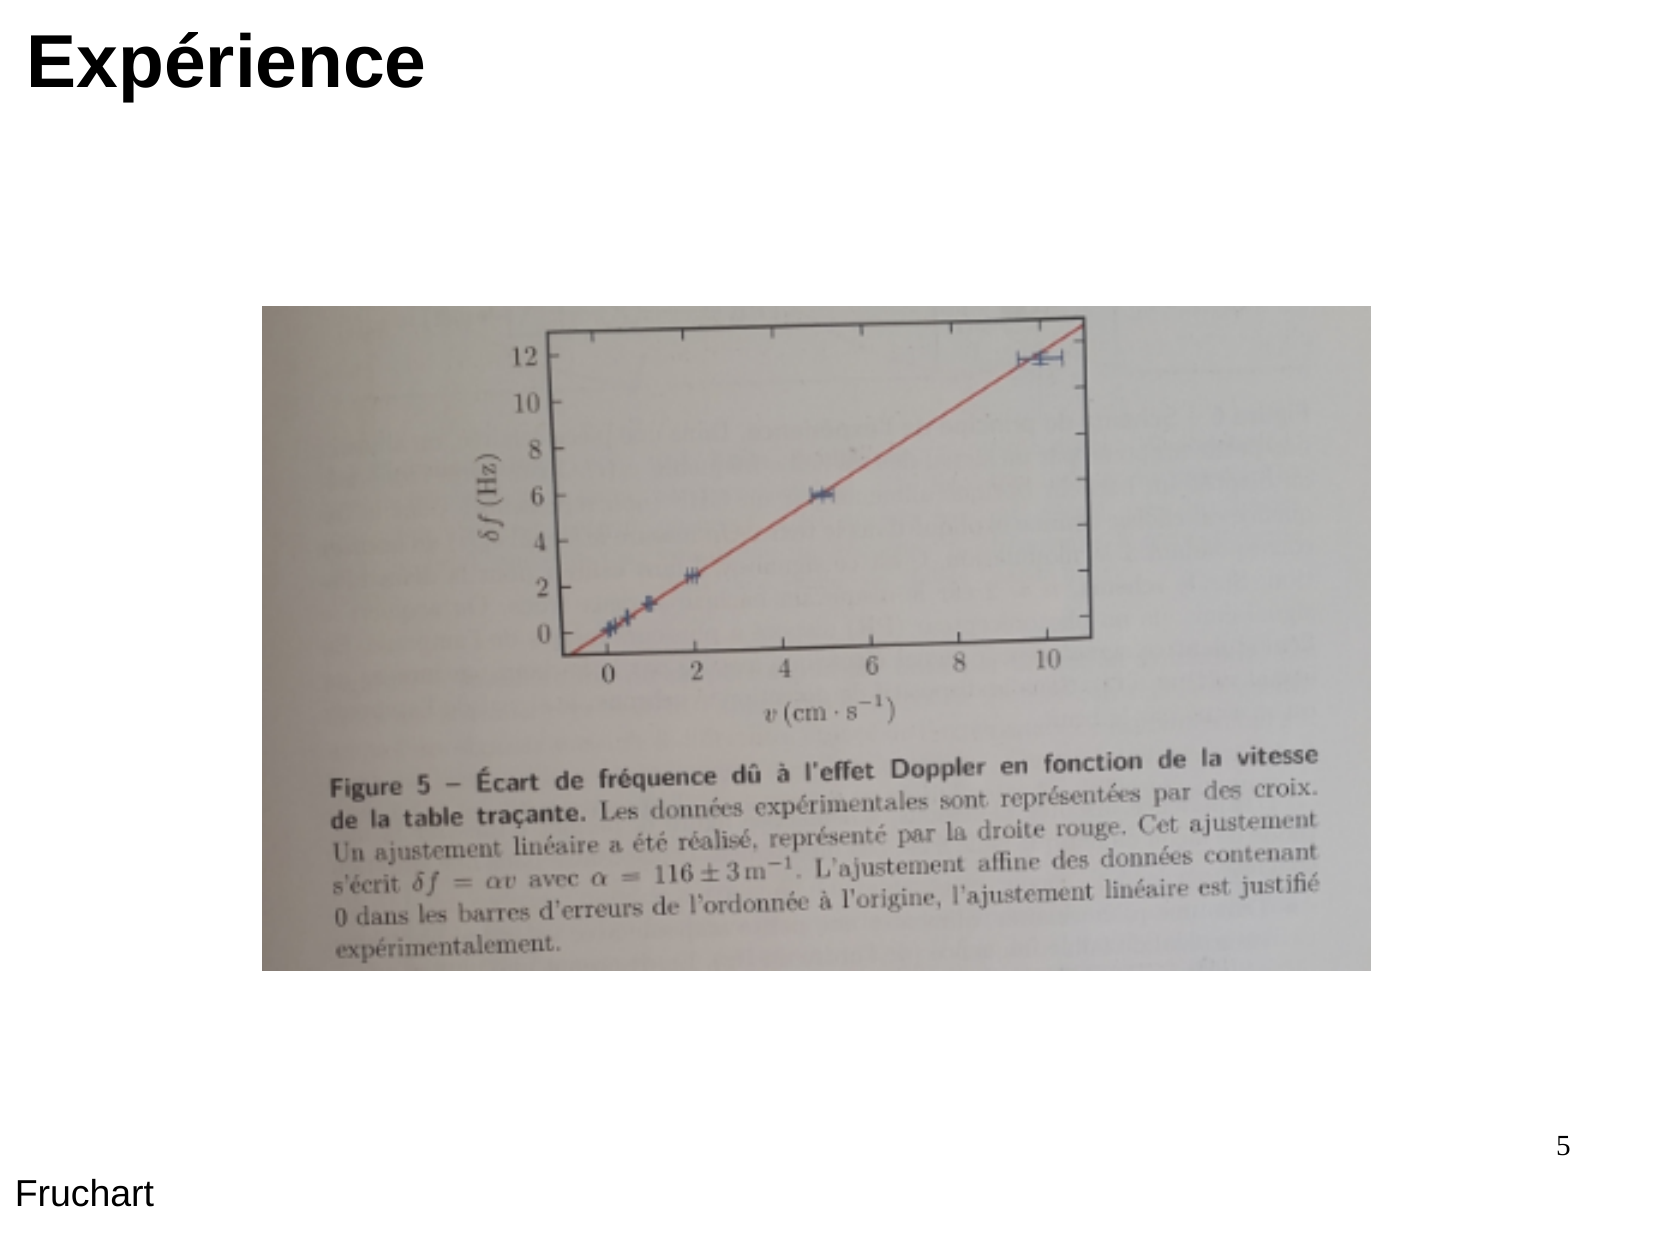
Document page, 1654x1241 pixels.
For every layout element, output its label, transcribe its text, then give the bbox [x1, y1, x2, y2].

text_box Fruchart [0, 1164, 260, 1241]
picture [262, 306, 1371, 971]
text_box Expérience [11, 11, 697, 111]
